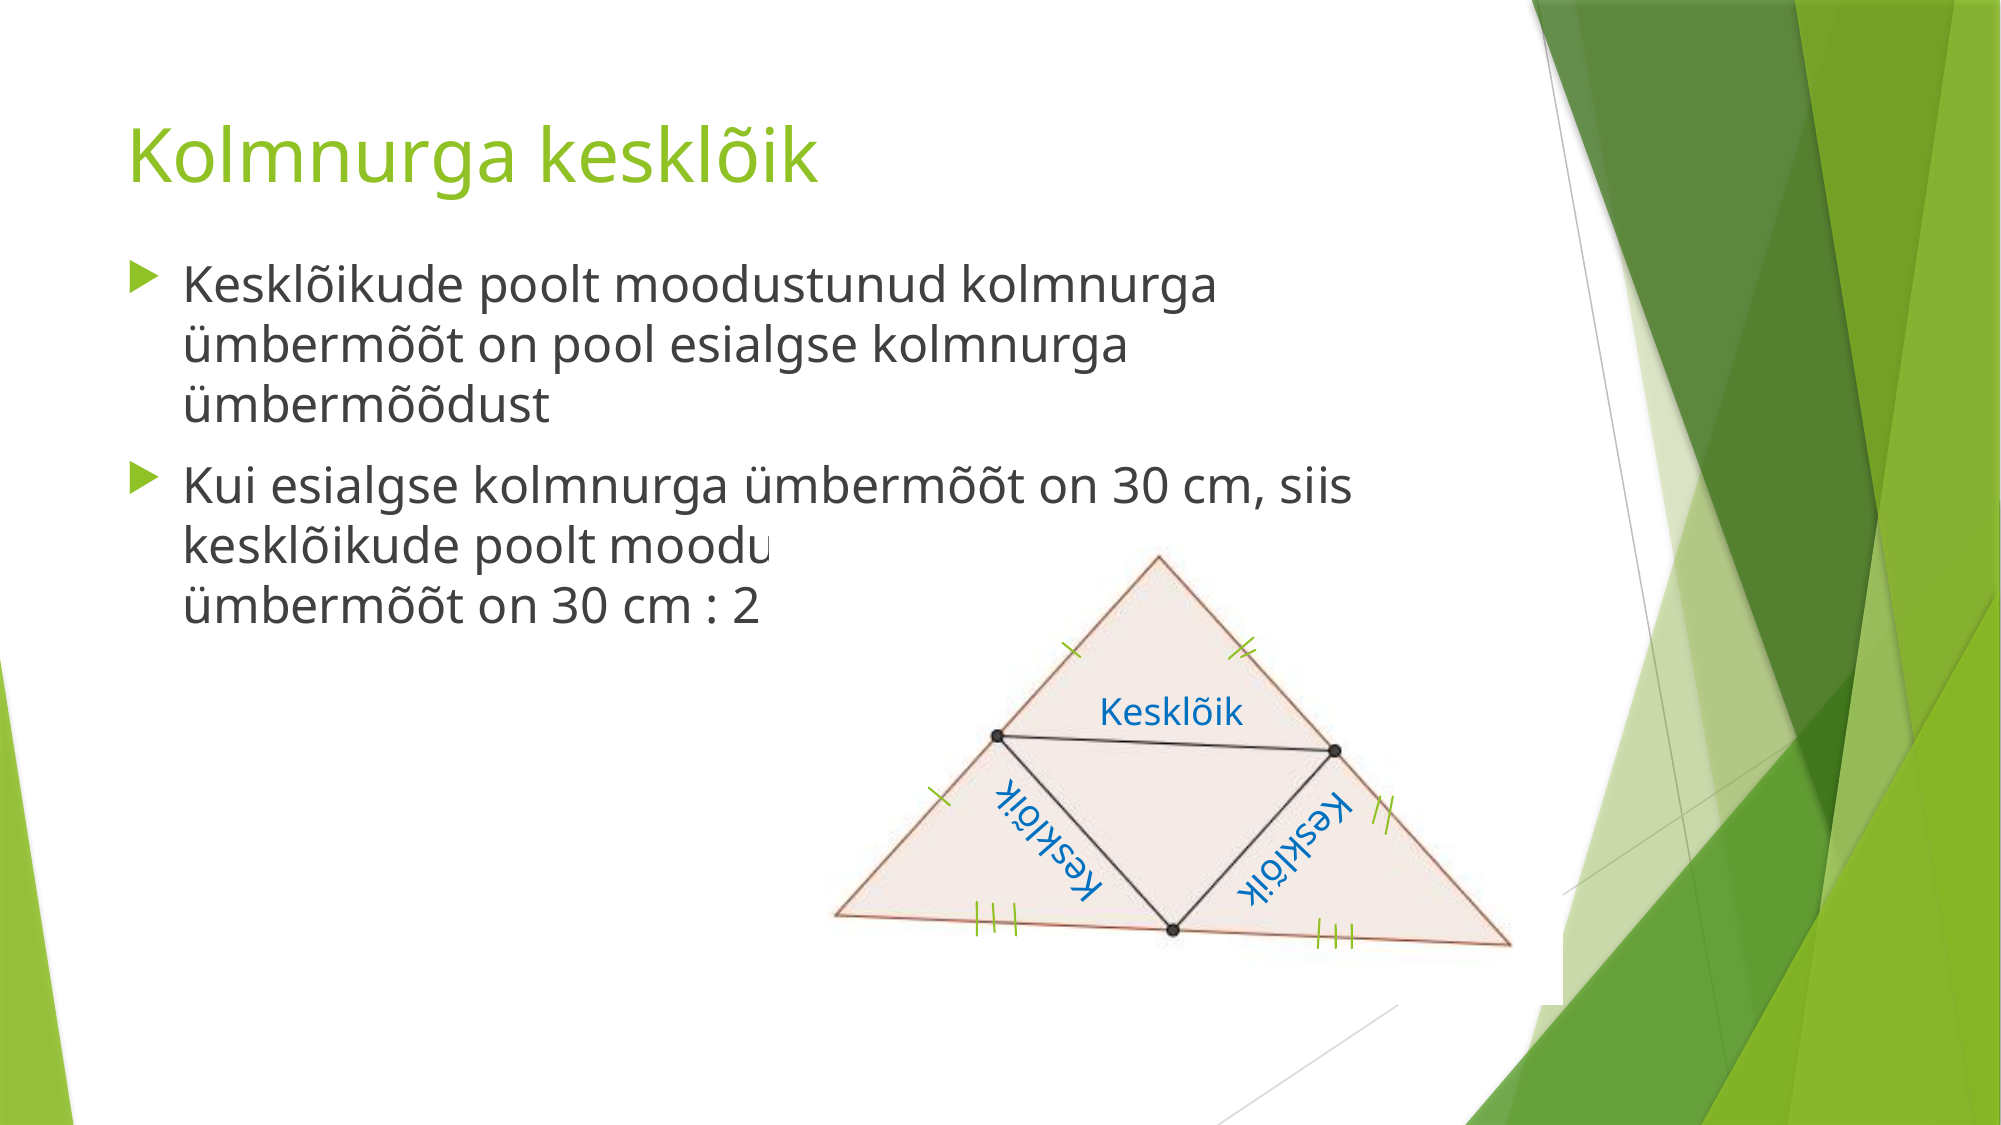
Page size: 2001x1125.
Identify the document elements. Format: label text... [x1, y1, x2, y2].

text_box Kesklõik [1214, 768, 1379, 936]
text_box Kesklõik [1084, 680, 1259, 740]
picture [769, 518, 1563, 1005]
text_box Kesklõik [966, 758, 1127, 929]
list Kesklõikude poolt moodustunud kolmnurga ümbermõõt on pool esialgse kolmnurga ümbermõõdust Kui esialgse kolmnurga ümbermõõt on 30 cm, siis kesklõikude poolt moodustunud kolmnurga ümbermõõt on 30 cm : 2 = 15 cm [111, 244, 1522, 882]
title Kolmnurga kesklõik [111, 100, 1522, 244]
